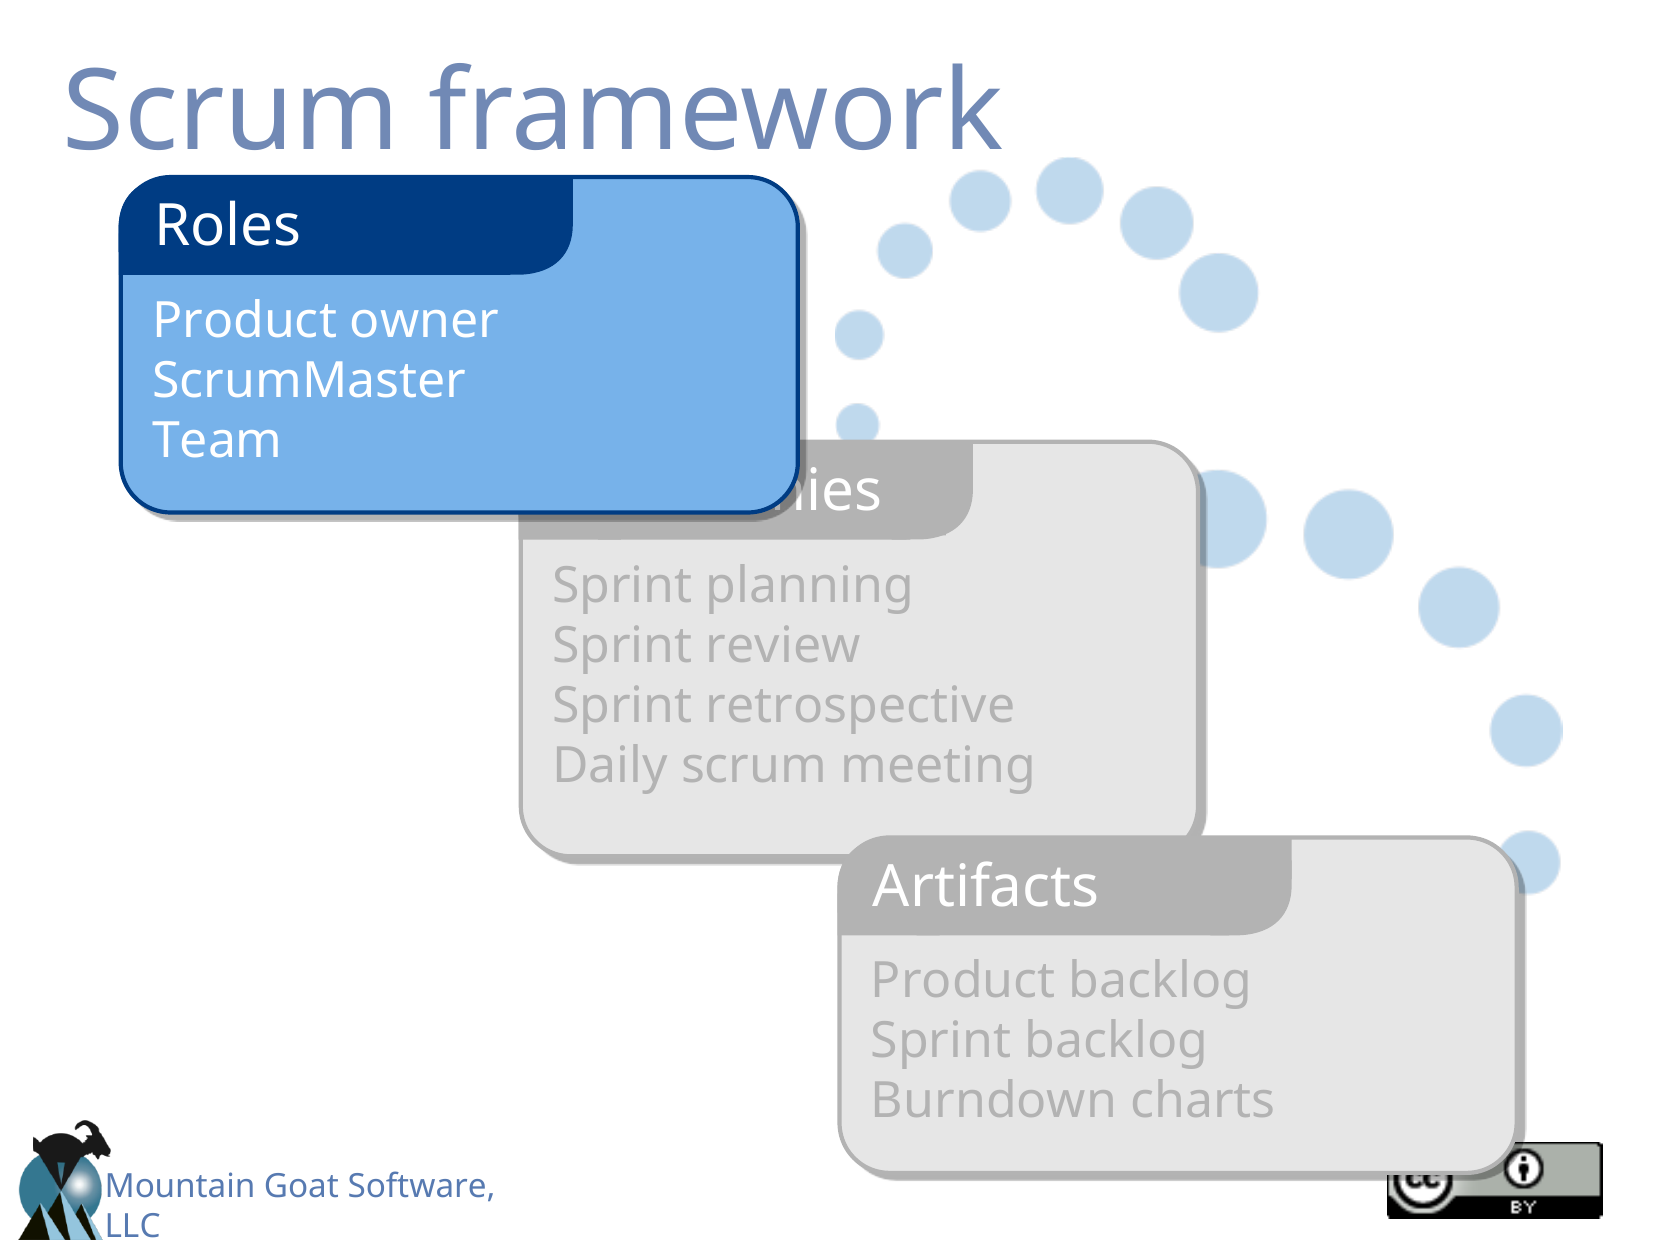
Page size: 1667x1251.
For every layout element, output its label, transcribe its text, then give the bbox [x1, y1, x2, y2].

text_box Product owner ScrumMaster Team [143, 279, 605, 496]
title Scrum framework [56, 18, 1609, 194]
text_box Ceremonies [545, 443, 946, 536]
picture [1387, 1142, 1603, 1219]
text_box Product backlog Sprint backlog Burndown charts [862, 939, 1482, 1157]
text_box [118, 177, 1517, 1173]
text_box Artifacts [864, 839, 1213, 932]
picture [18, 1120, 111, 1240]
text_box Sprint planning Sprint review Sprint retrospective Daily scrum meeting [543, 543, 1148, 828]
picture [835, 857, 845, 1096]
picture [835, 194, 1563, 1096]
text_box Roles [145, 179, 494, 271]
